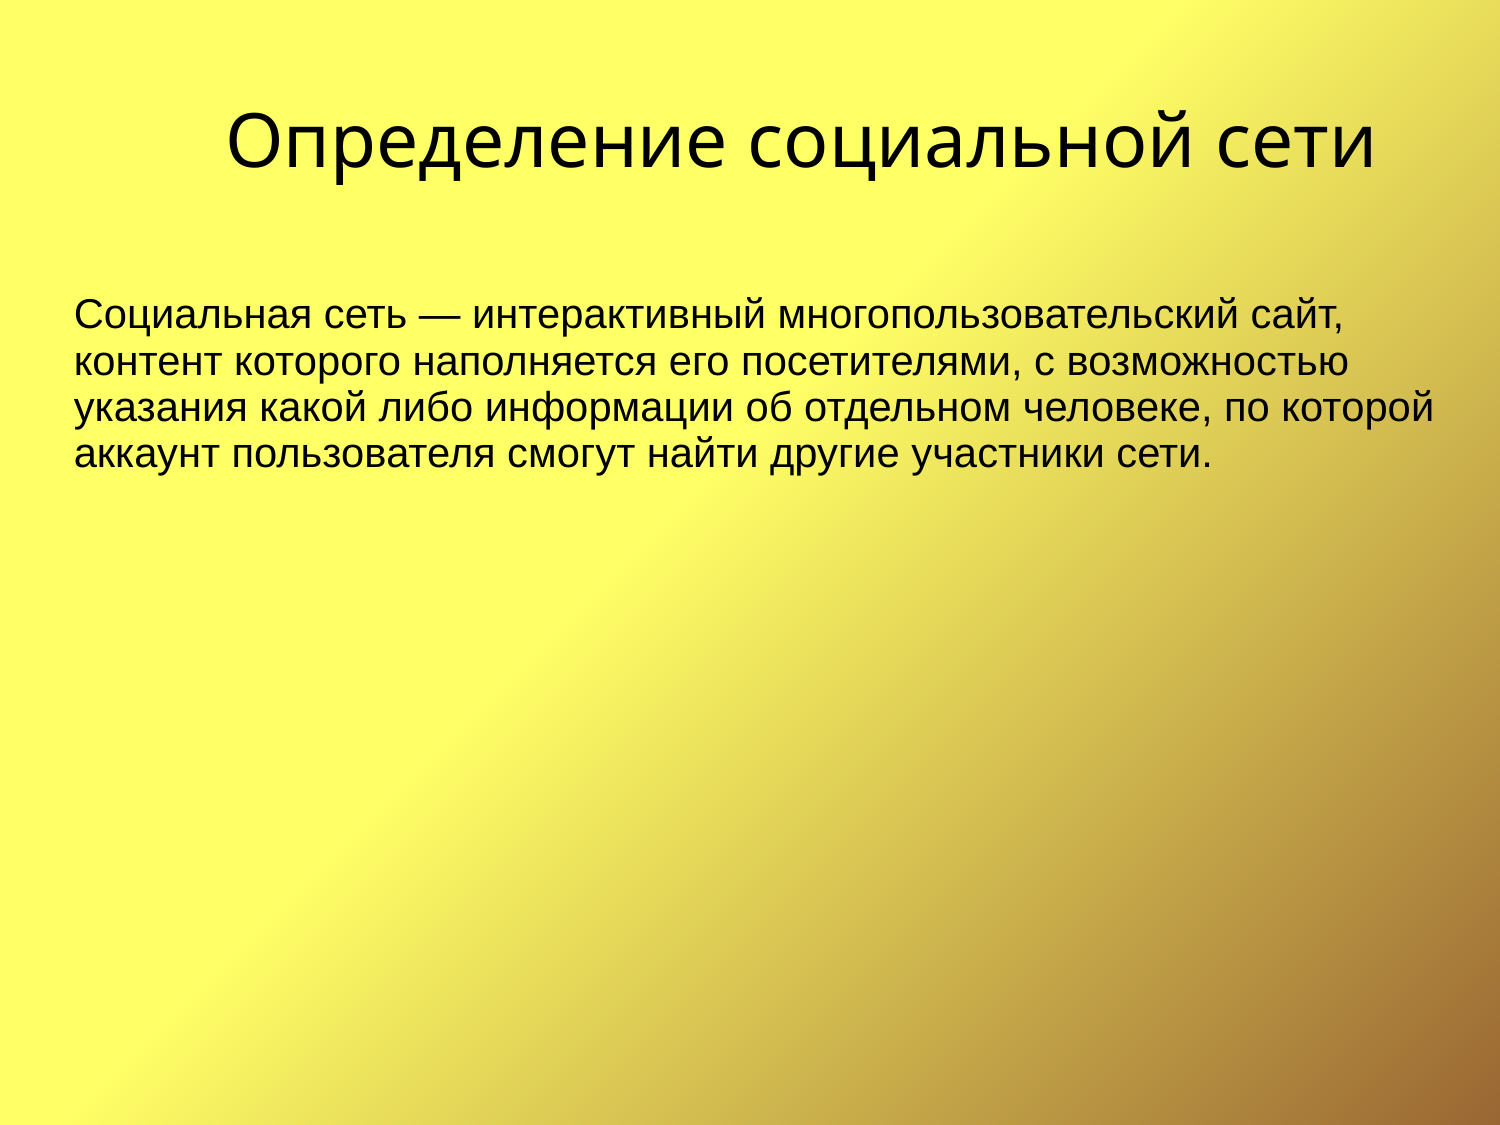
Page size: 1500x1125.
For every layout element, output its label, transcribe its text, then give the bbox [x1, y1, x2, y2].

title Определение социальной сети [75, 45, 1425, 233]
text_box Социальная сеть — интерактивный многопользовательский сайт, контент которого наполняется его посетителями, с возможностью указания какой либо информации об отдельном человеке, по которой аккаунт пользователя смогут найти другие участники сети. [59, 283, 1453, 486]
